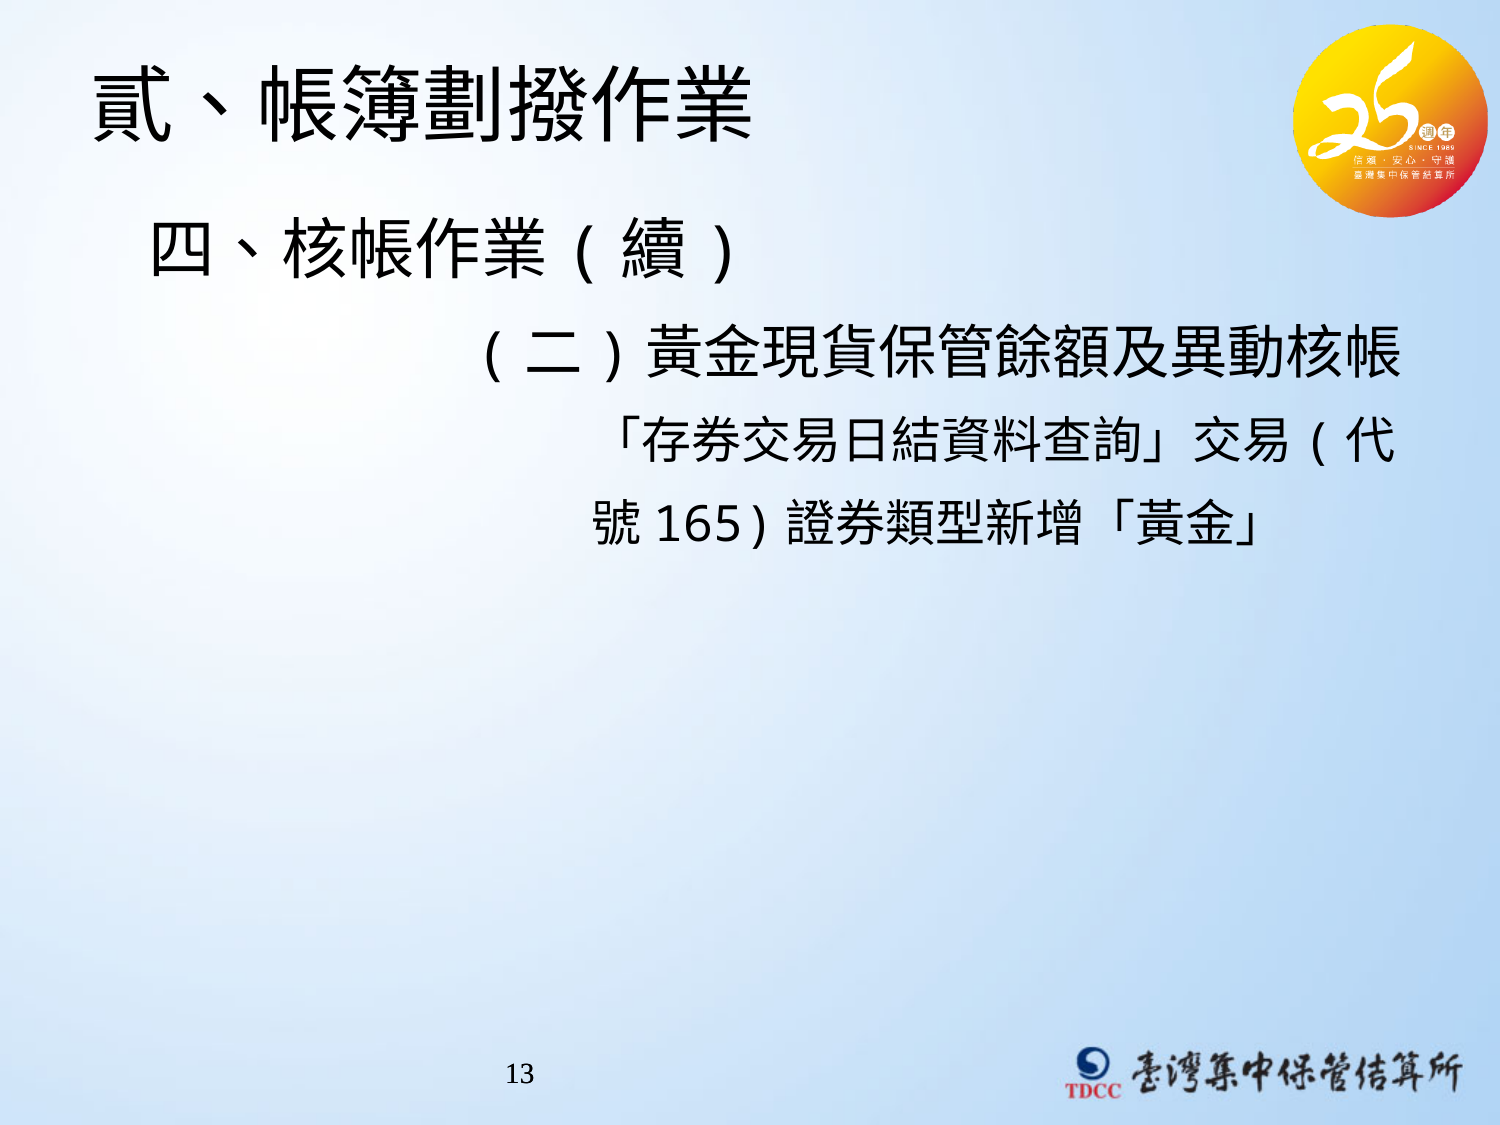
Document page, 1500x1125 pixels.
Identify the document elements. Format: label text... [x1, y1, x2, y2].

text_box [490, 1046, 841, 1125]
list 四、核帳作業(續) (二)黃金現貨保管餘額及異動核帳 「存券交易日結資料查詢」交易(代號165)證券類型新增「黃金」 [76, 196, 1427, 994]
title 貳、帳簿劃撥作業 [75, 45, 1426, 173]
